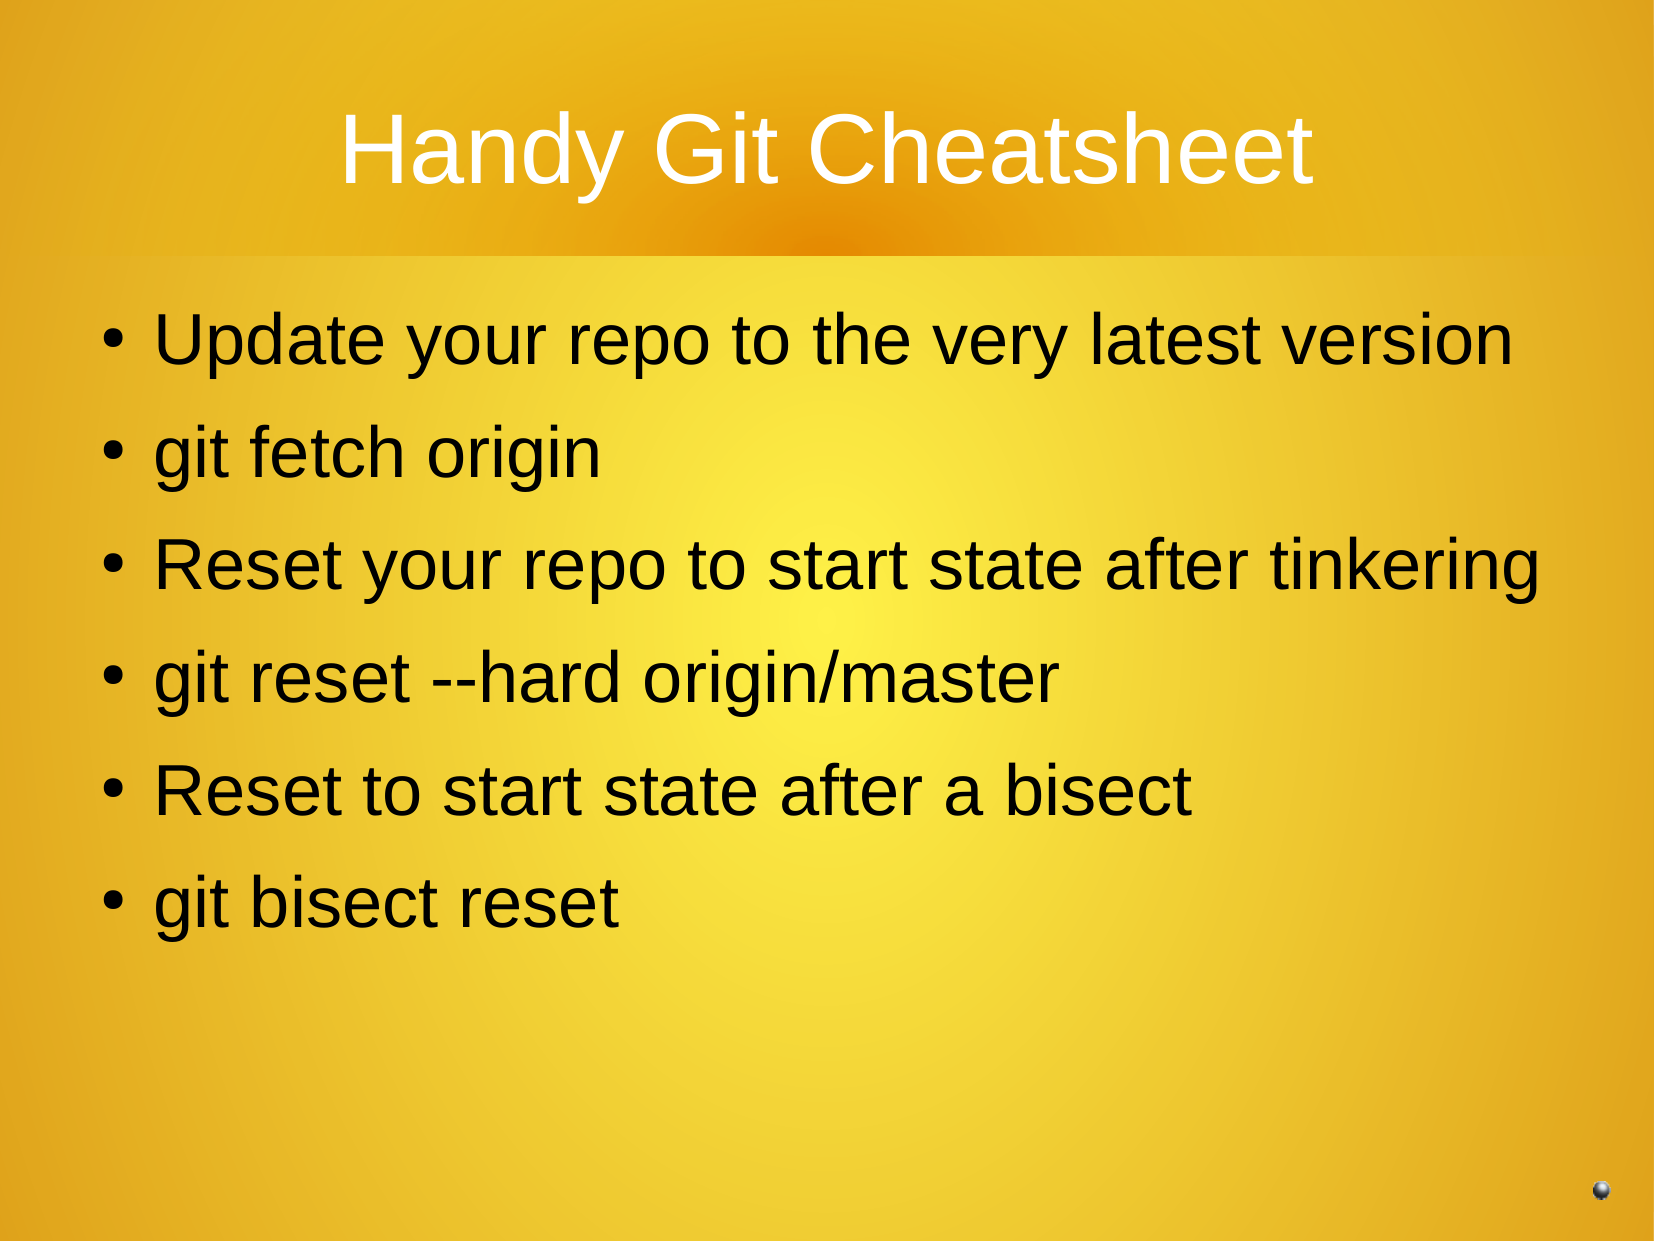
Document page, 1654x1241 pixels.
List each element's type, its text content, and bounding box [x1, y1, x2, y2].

list Update your repo to the very latest version git fetch origin Reset your repo to start state after tinkering git reset --hard origin/master Reset to start state after a bisect git bisect reset [82, 299, 1571, 1019]
picture [1593, 1181, 1611, 1200]
title Handy Git Cheatsheet [82, 47, 1571, 252]
